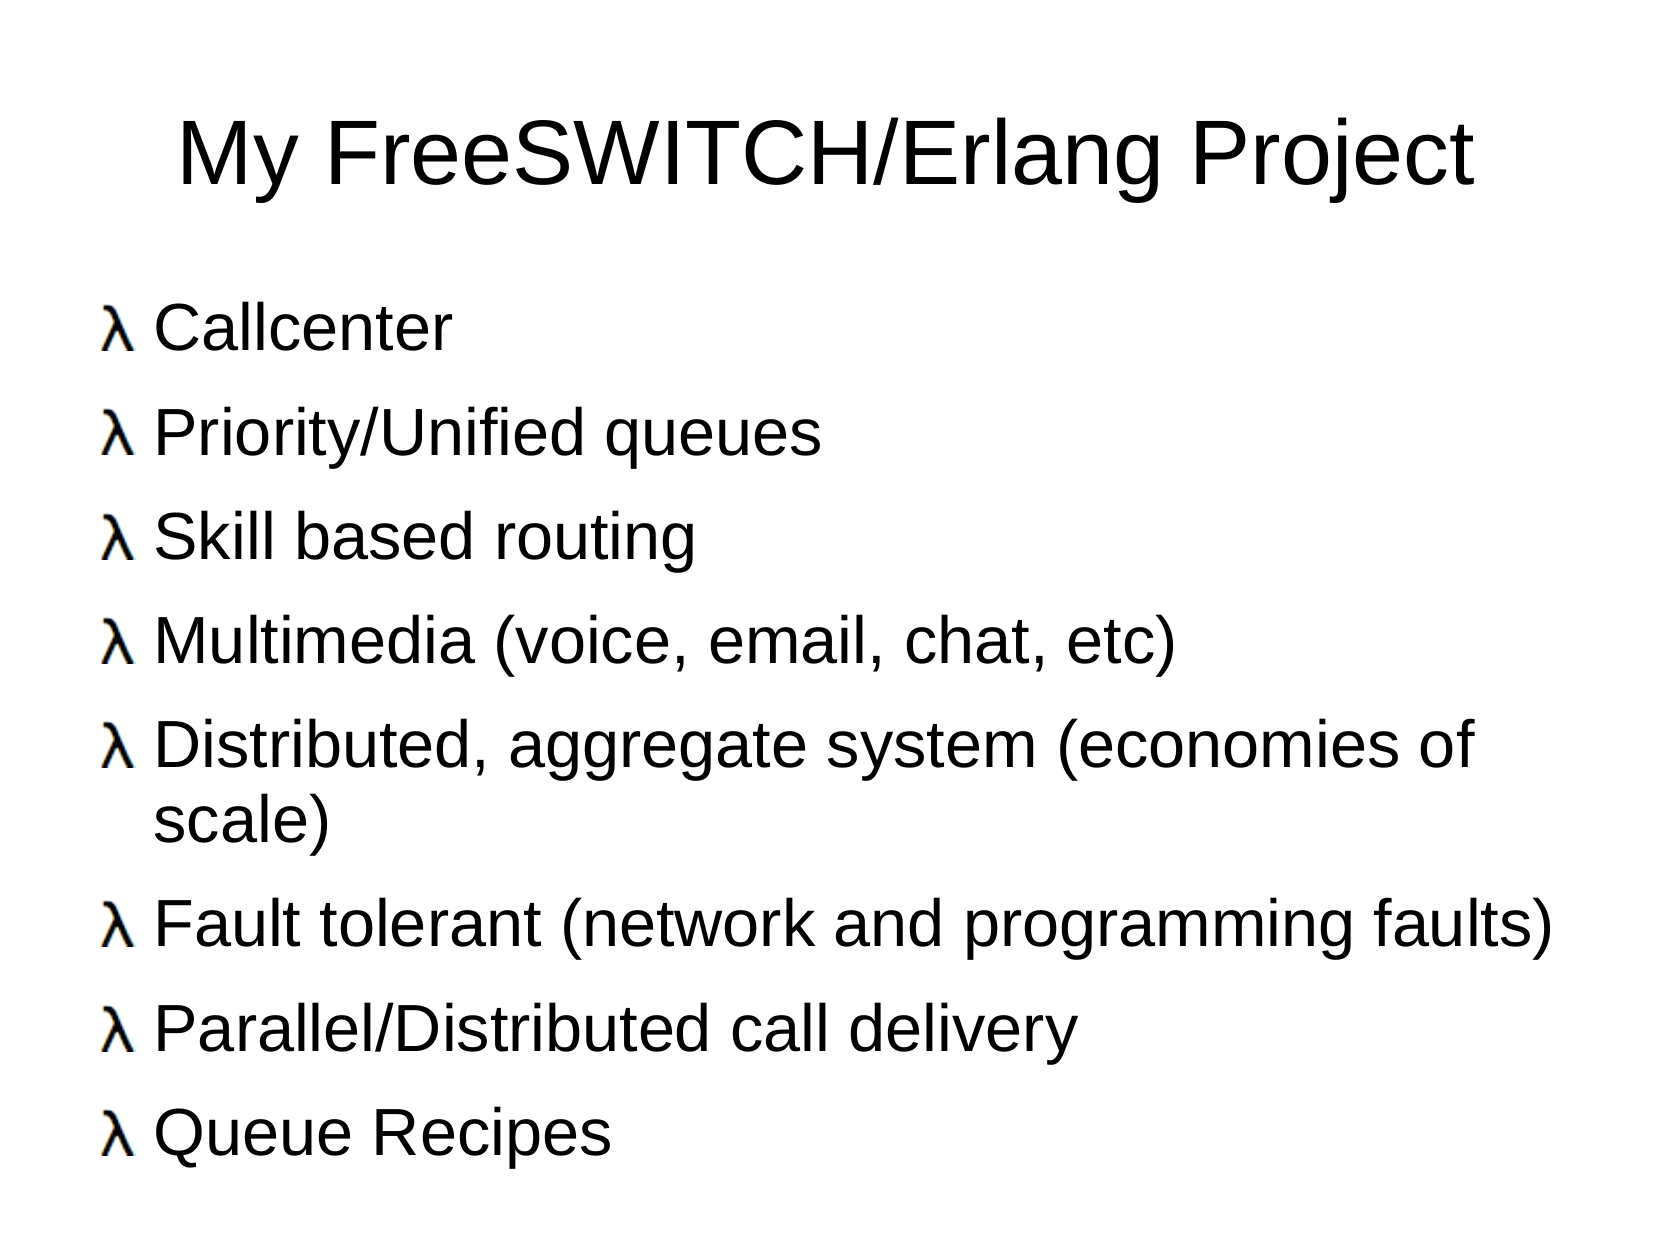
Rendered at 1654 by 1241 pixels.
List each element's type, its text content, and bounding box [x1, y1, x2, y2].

list Callcenter Priority/Unified queues Skill based routing Multimedia (voice, email, chat, etc) Distributed, aggregate system (economies of scale) Fault tolerant (network and programming faults) Parallel/Distributed call delivery Queue Recipes [82, 290, 1571, 1168]
title My FreeSWITCH/Erlang Project [82, 56, 1571, 250]
